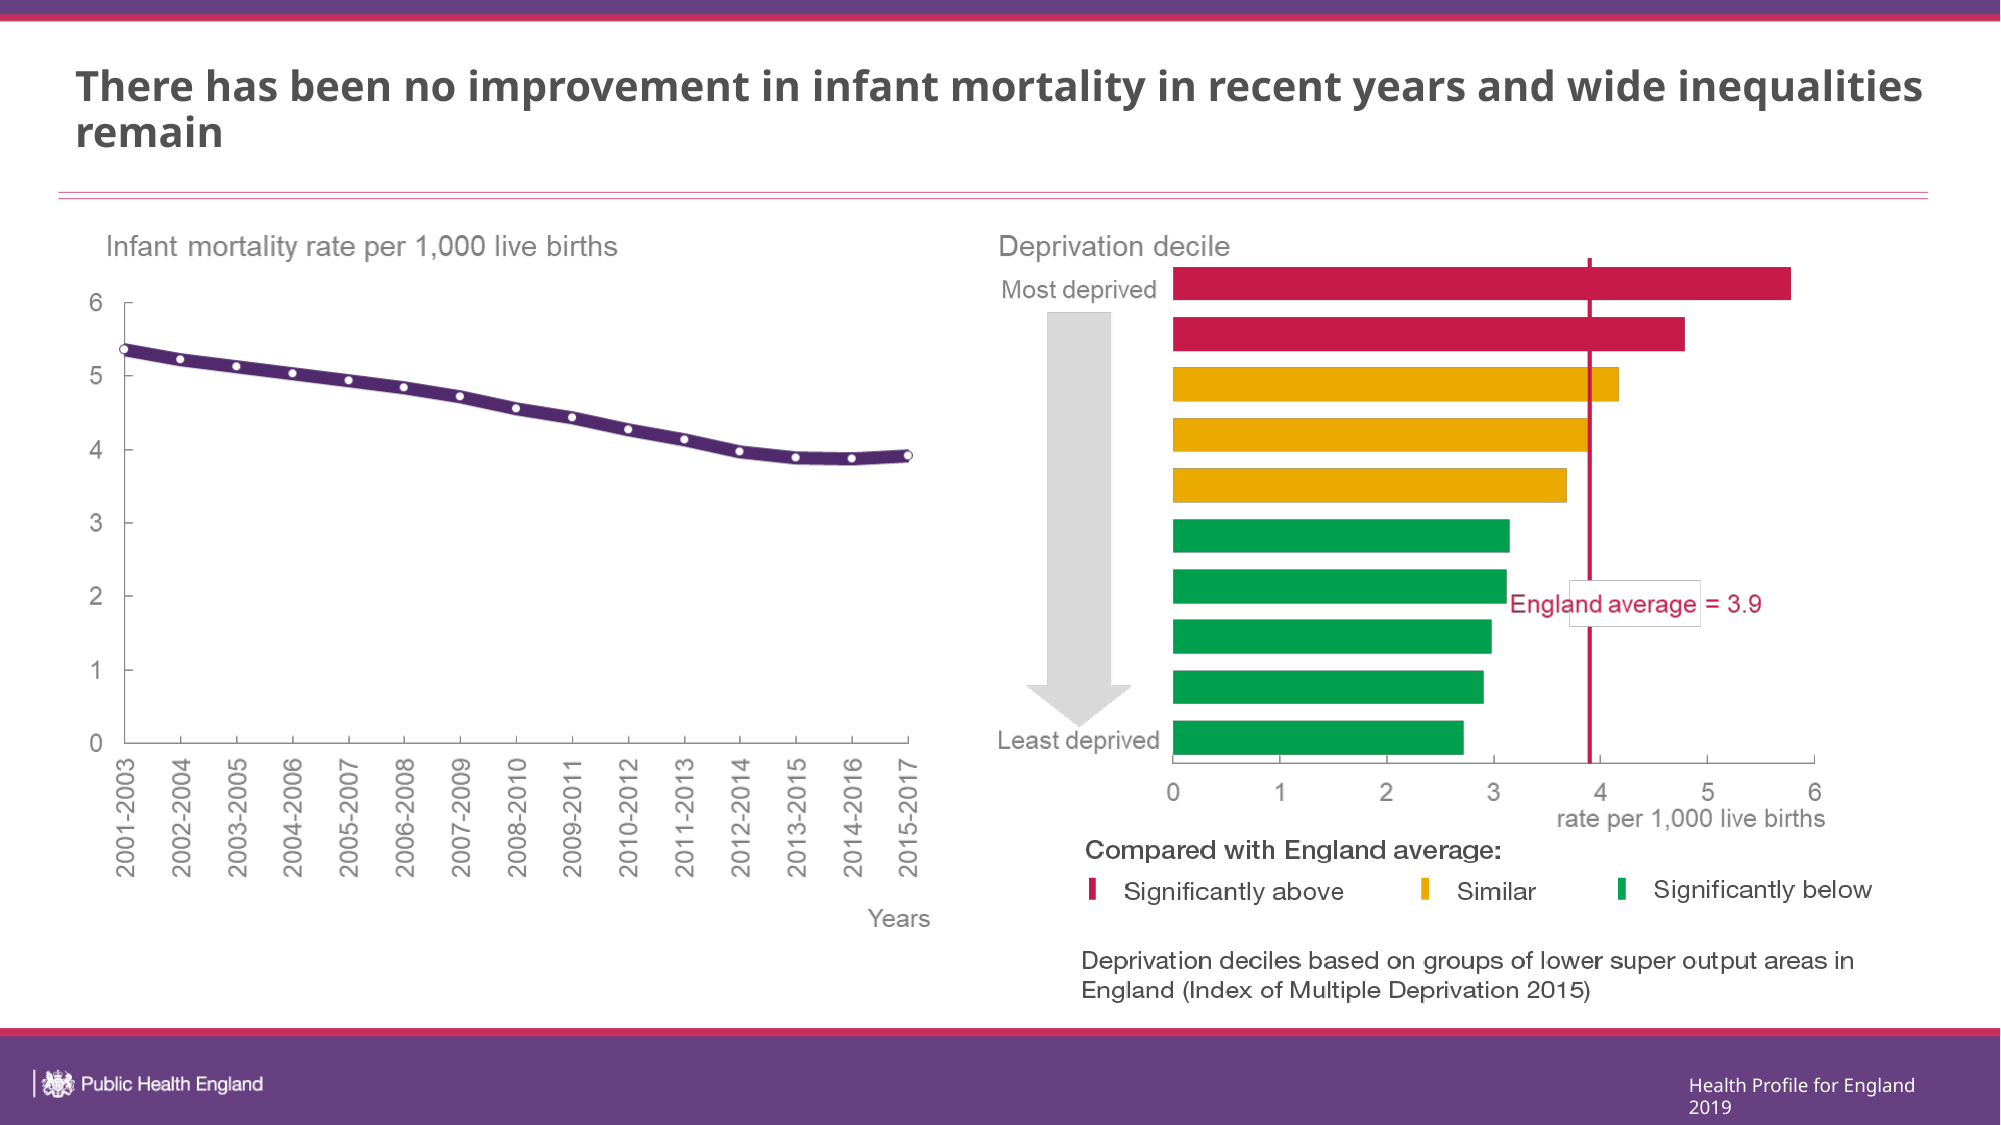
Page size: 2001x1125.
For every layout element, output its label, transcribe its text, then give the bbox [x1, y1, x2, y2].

picture [86, 219, 1889, 1013]
title There has been no improvement in infant mortality in recent years and wide inequalities remain [60, 2, 1978, 220]
text_box Health Profile for England 2019 [1673, 1065, 1978, 1105]
